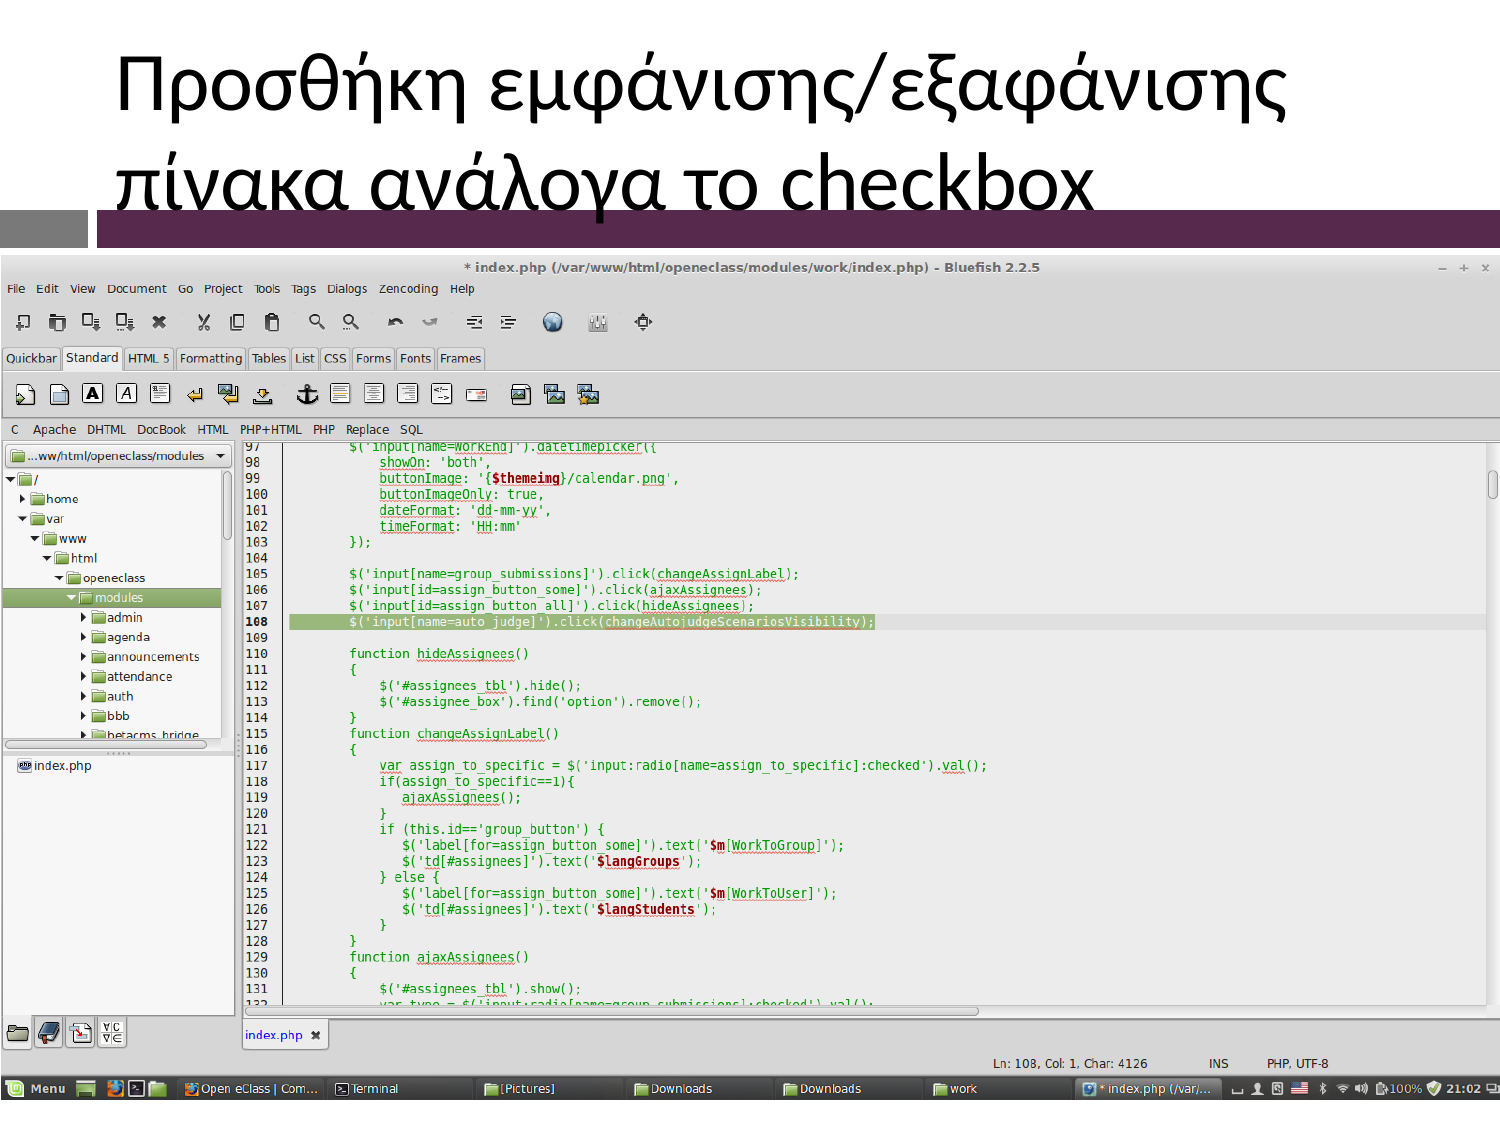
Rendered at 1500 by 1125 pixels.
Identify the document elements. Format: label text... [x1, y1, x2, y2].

picture [1, 255, 1500, 1100]
title Προσθήκη εμφάνισης/εξαφάνισης πίνακα ανάλογα το checkbox [100, 19, 1438, 182]
